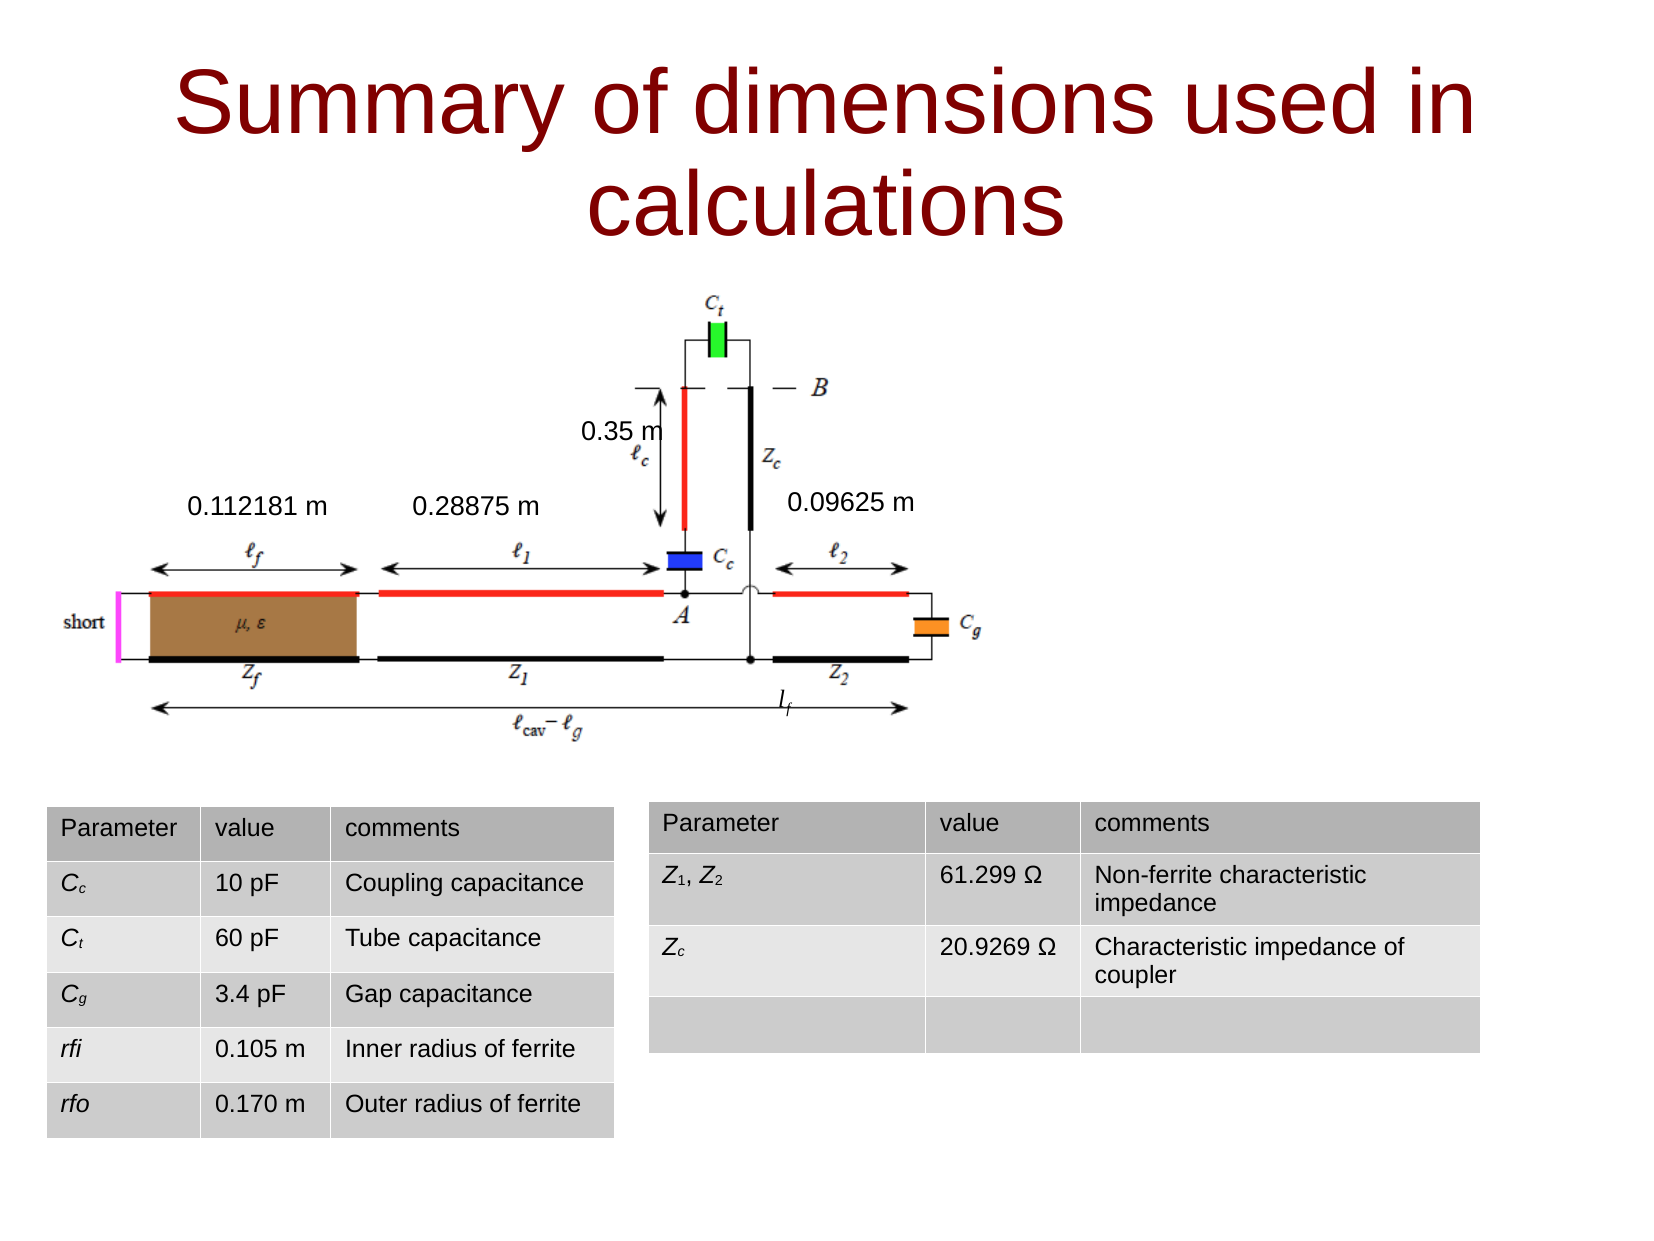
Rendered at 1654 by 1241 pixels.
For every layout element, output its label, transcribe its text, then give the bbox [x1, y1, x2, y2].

table_cell Inner radius of ferrite [331, 1028, 614, 1082]
table_cell [1081, 997, 1480, 1053]
table_cell 3.4 pF [201, 973, 330, 1027]
table_cell 10 pF [201, 862, 330, 916]
table_cell [926, 997, 1080, 1053]
chart [772, 685, 800, 717]
table_header value [201, 807, 330, 861]
table_cell Ct [47, 917, 200, 972]
table_cell Coupling capacitance [331, 862, 614, 916]
table_cell [649, 997, 925, 1053]
table_cell rfi [47, 1028, 200, 1082]
table_header value [926, 802, 1080, 853]
table_cell 61.299 Ω [926, 854, 1080, 925]
table_cell Characteristic impedance of coupler [1081, 926, 1480, 996]
picture [47, 286, 1058, 766]
table_cell Tube capacitance [331, 917, 614, 972]
text_box 0.09625 m [772, 480, 953, 533]
table_cell Gap capacitance [331, 973, 614, 1027]
table_cell Z1, Z2 [649, 854, 925, 925]
table_header comments [1081, 802, 1480, 853]
table_header Parameter [47, 807, 200, 861]
title Summary of dimensions used in calculations [82, 49, 1571, 257]
table_cell 60 pF [201, 917, 330, 972]
table_cell 0.170 m [201, 1083, 330, 1138]
text_box 0.35 m [566, 408, 747, 462]
table_cell Cg [47, 973, 200, 1027]
table_cell Outer radius of ferrite [331, 1083, 614, 1138]
text_box 0.28875 m [397, 483, 578, 537]
table_cell Non-ferrite characteristic impedance [1081, 854, 1480, 925]
text_box 0.112181 m [172, 483, 357, 533]
table_header Parameter [649, 802, 925, 853]
table_cell rfo [47, 1083, 200, 1138]
table_cell Cc [47, 862, 200, 916]
table_cell 0.105 m [201, 1028, 330, 1082]
table_cell 20.9269 Ω [926, 926, 1080, 996]
table_header comments [331, 807, 614, 861]
table_cell Zc [649, 926, 925, 996]
